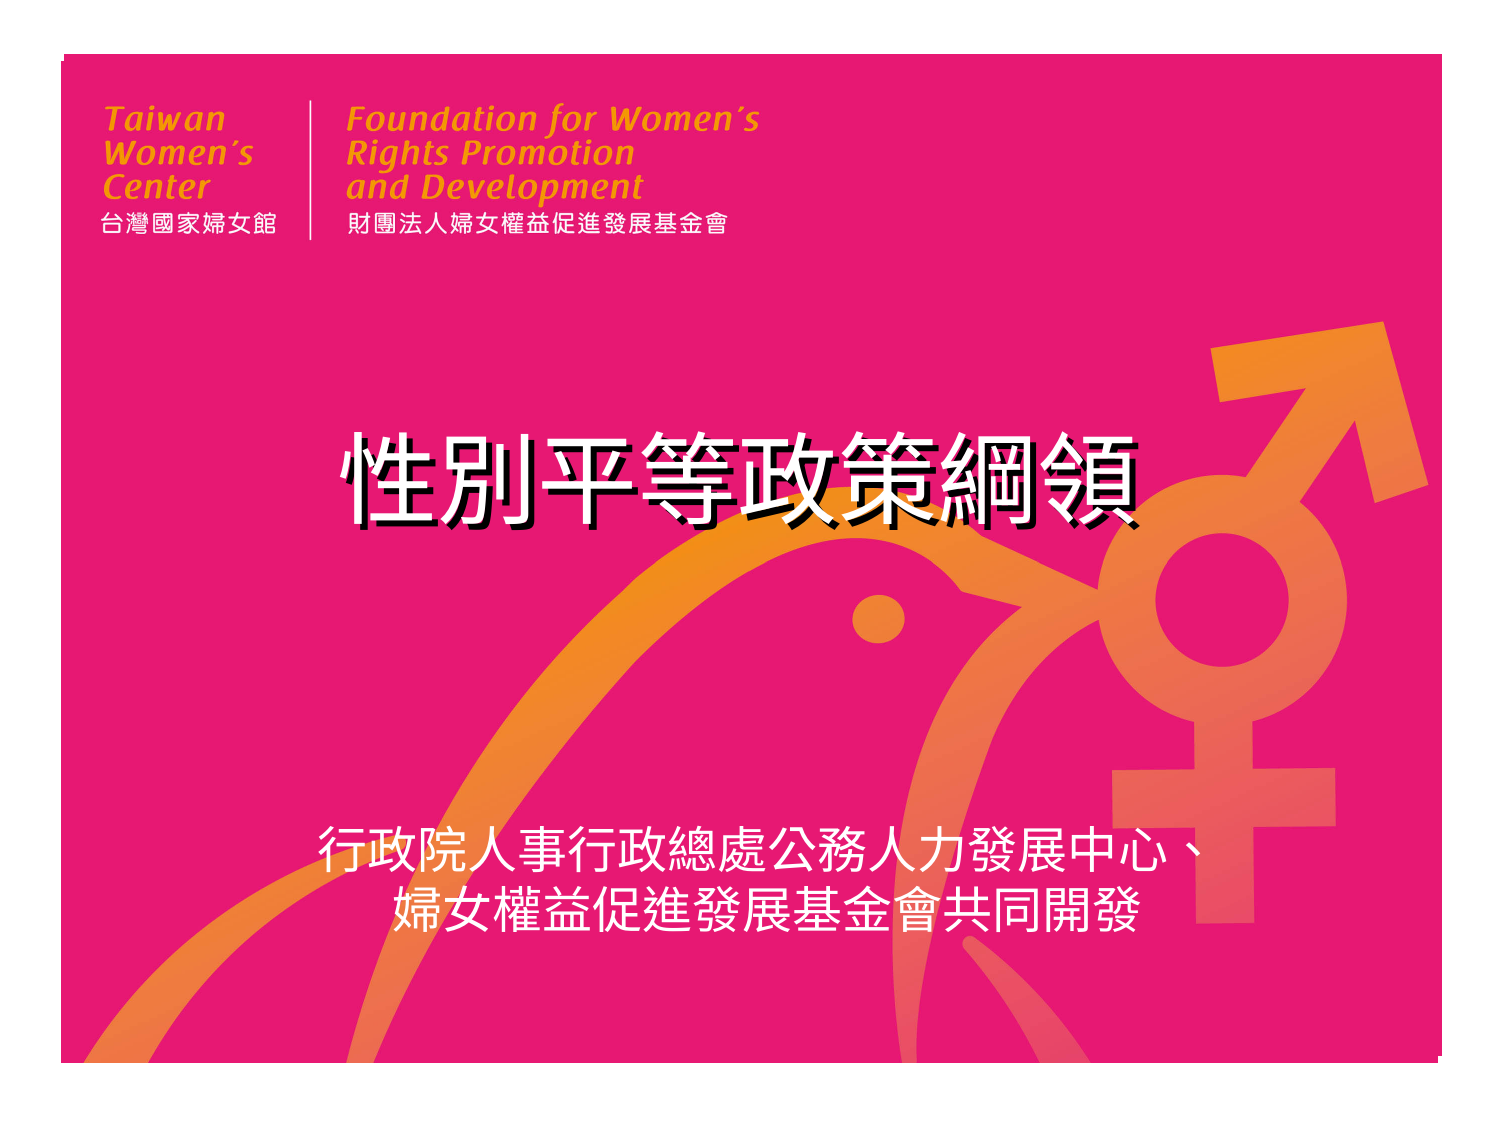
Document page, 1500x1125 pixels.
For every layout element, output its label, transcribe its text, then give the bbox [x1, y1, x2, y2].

subtitle 行政院人事行政總處公務人力發展中心、婦女權益促進發展基金會共同開發 [289, 810, 1247, 941]
title 性別平等政策綱領 [100, 408, 1376, 592]
picture [61, 61, 1438, 1063]
